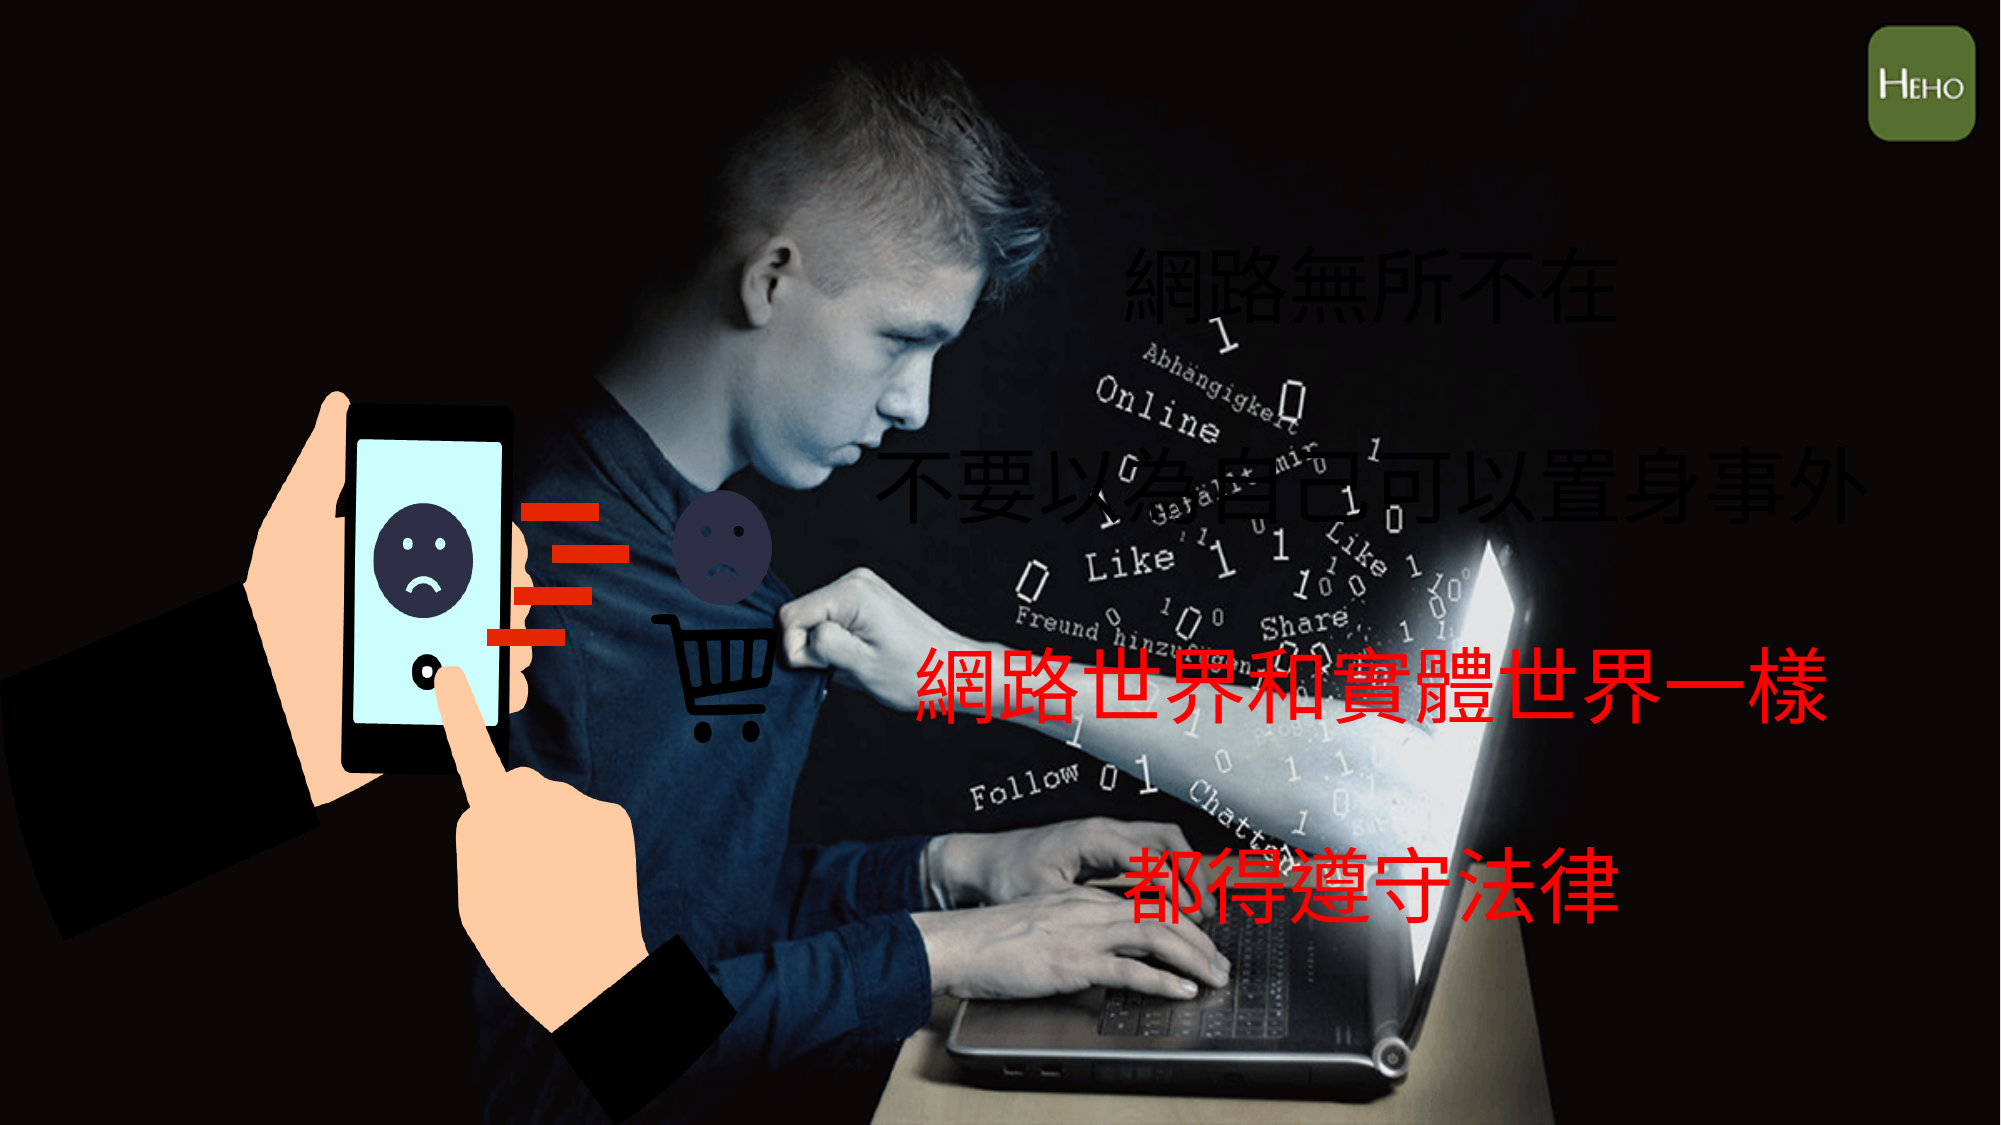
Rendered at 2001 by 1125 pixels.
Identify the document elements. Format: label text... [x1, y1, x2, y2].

text_box 網路無所不在 不要以為自己可以置身事外 網路世界和實體世界一樣 都得遵守法律 [841, 226, 1903, 942]
picture [0, 0, 2001, 1125]
